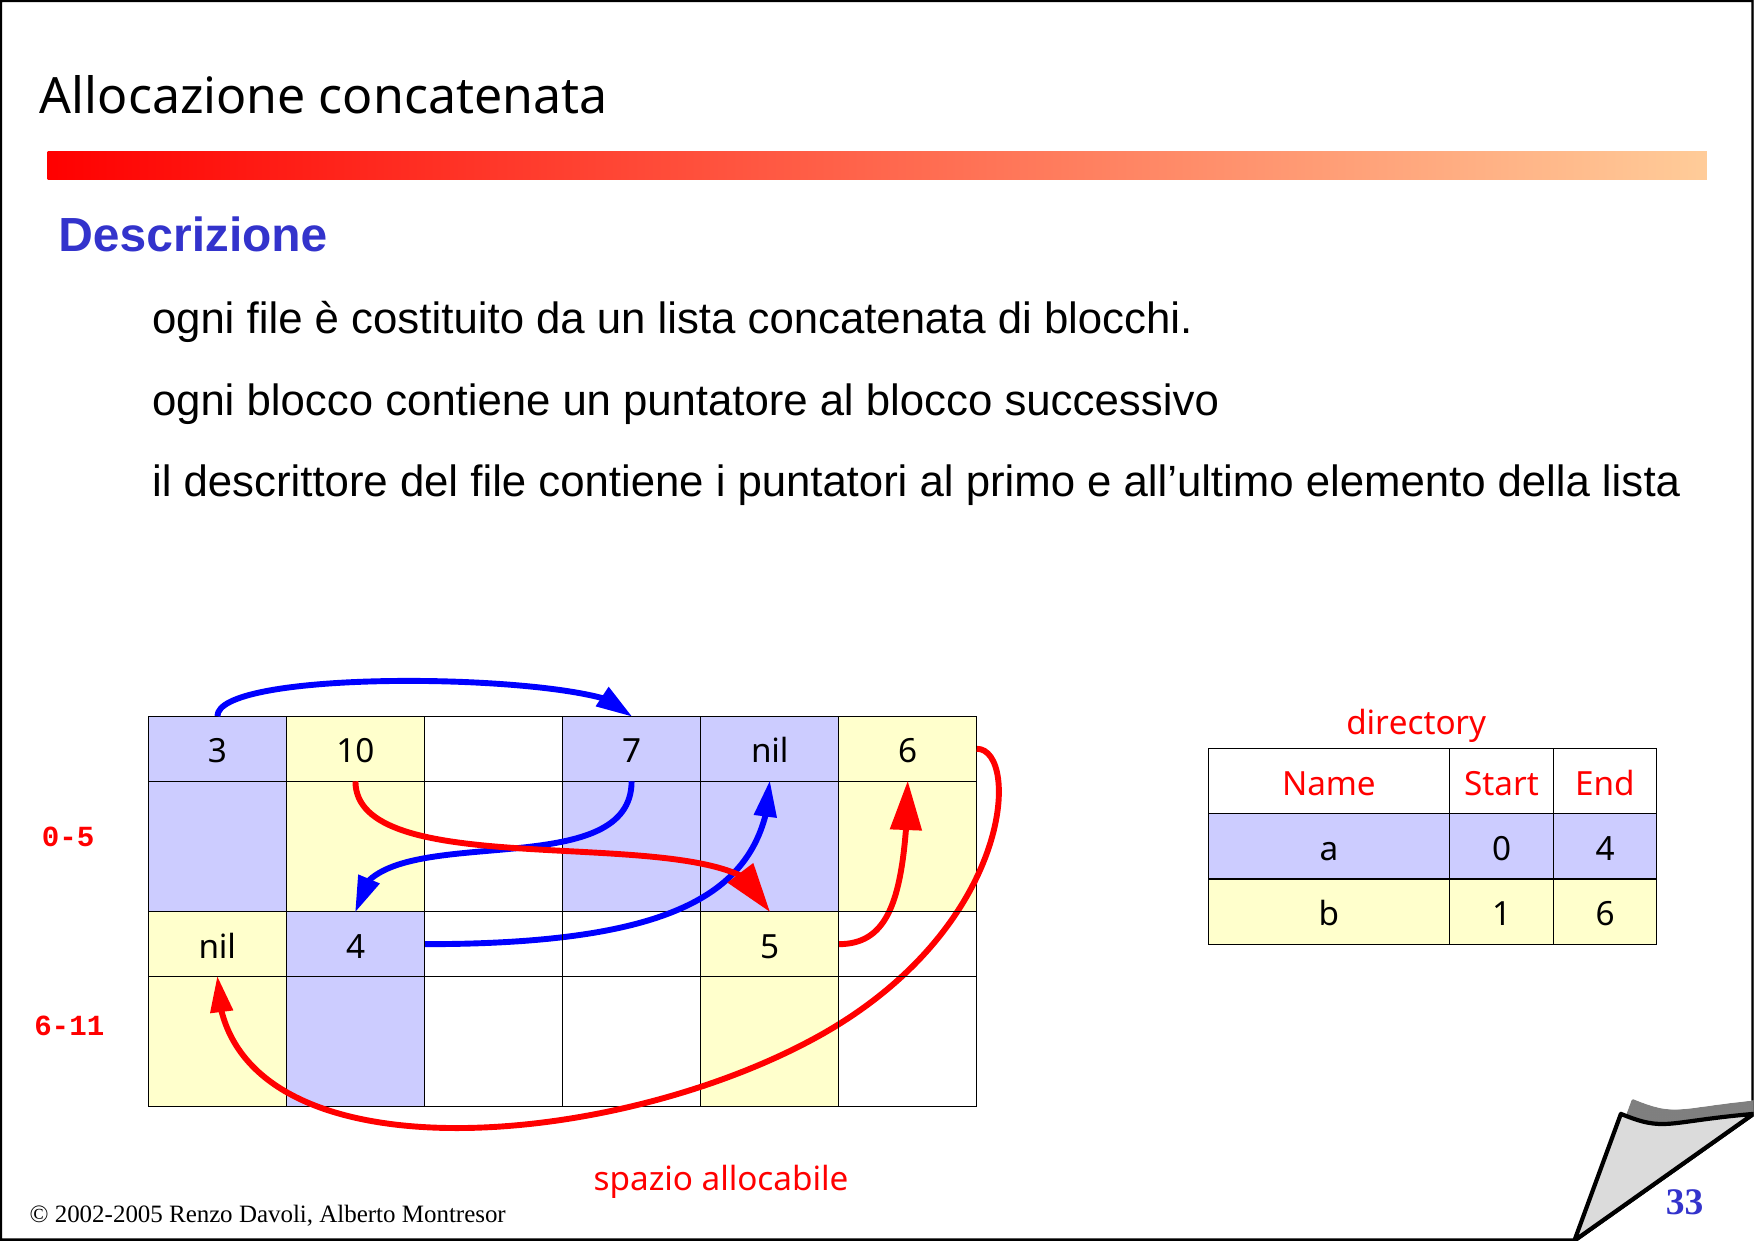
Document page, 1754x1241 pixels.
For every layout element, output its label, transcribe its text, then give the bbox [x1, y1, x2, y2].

text_box a [1208, 813, 1449, 879]
text_box [562, 854, 727, 911]
text_box 4 [286, 911, 424, 977]
text_box nil [700, 716, 838, 782]
list Descrizione ogni file è costituito da un lista concatenata di blocchi. ogni blocco contiene un puntatore al blocco successivo il descrittore del file contiene i puntatori al primo e all’ultimo elemento della lista [58, 206, 1695, 619]
text_box End [1553, 748, 1657, 813]
text_box b [1208, 879, 1449, 945]
text_box spazio allocabile [593, 1152, 885, 1204]
text_box Start [1449, 748, 1553, 813]
text_box [685, 884, 767, 911]
text_box 1 [1449, 879, 1553, 945]
title Allocazione concatenata [40, 49, 1713, 144]
text_box Name [1208, 748, 1449, 813]
text_box [562, 782, 768, 868]
text_box nil [148, 911, 286, 977]
text_box 7 [562, 716, 700, 782]
text_box 0 [1449, 813, 1553, 879]
text_box [562, 782, 628, 838]
text_box [894, 782, 977, 911]
text_box directory [1346, 696, 1518, 748]
text_box [148, 977, 308, 1107]
text_box [962, 886, 977, 911]
text_box 4 [1553, 813, 1657, 879]
text_box [740, 782, 907, 911]
text_box [357, 862, 424, 911]
text_box 5 [700, 911, 838, 977]
text_box 0-5 [41, 820, 104, 858]
text_box [700, 1029, 838, 1107]
text_box 10 [286, 716, 424, 782]
text_box [148, 782, 424, 911]
text_box 6-11 [34, 1009, 117, 1047]
text_box 6-11 [1074, 152, 1078, 179]
text_box Start [1469, 152, 1474, 179]
text_box 6 [838, 716, 977, 782]
text_box [359, 782, 424, 833]
text_box [218, 977, 424, 1107]
text_box 6 [1553, 879, 1657, 945]
text_box 3 [148, 716, 286, 782]
text_box [700, 977, 838, 1083]
